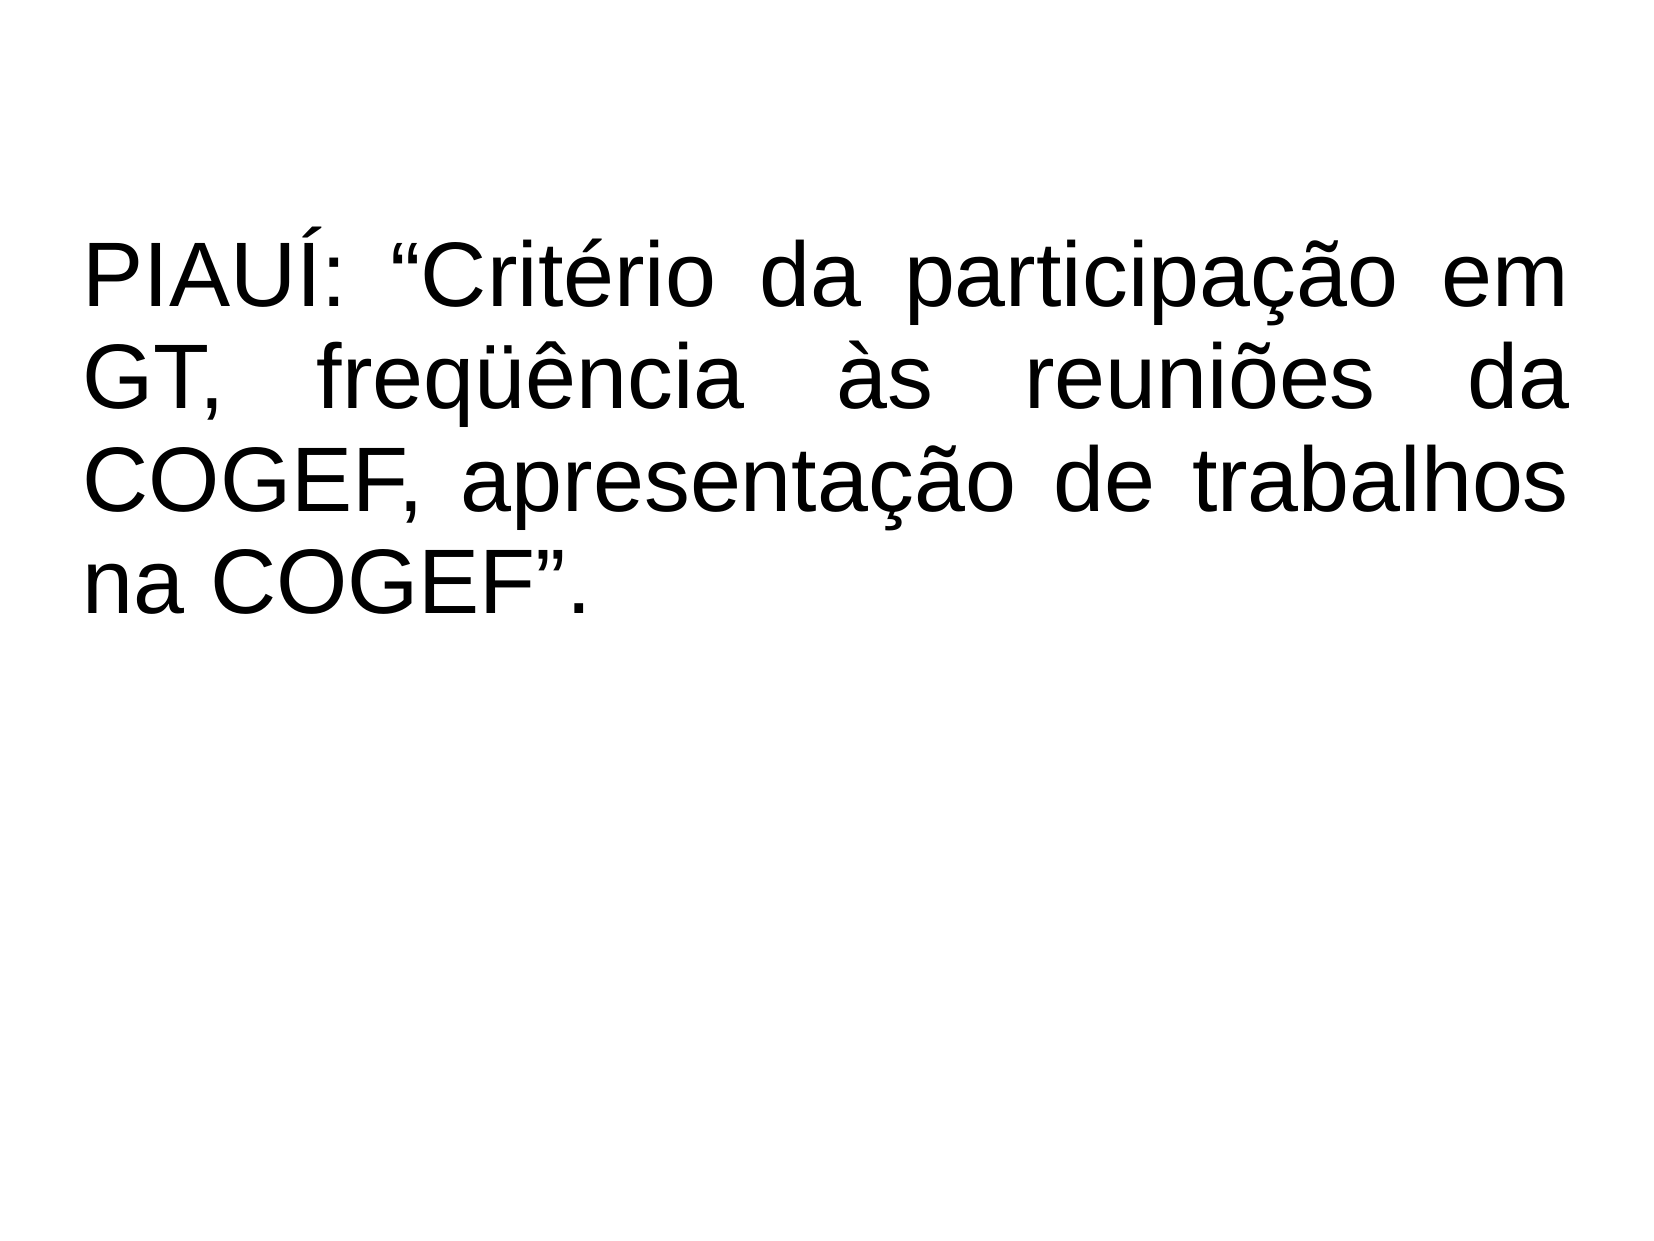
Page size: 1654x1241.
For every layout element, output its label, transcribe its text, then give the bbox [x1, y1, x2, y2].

title PIAUÍ: “Critério da participação em GT, freqüência às reuniões da COGEF, apresentação de trabalhos na COGEF”. [82, 118, 1571, 739]
